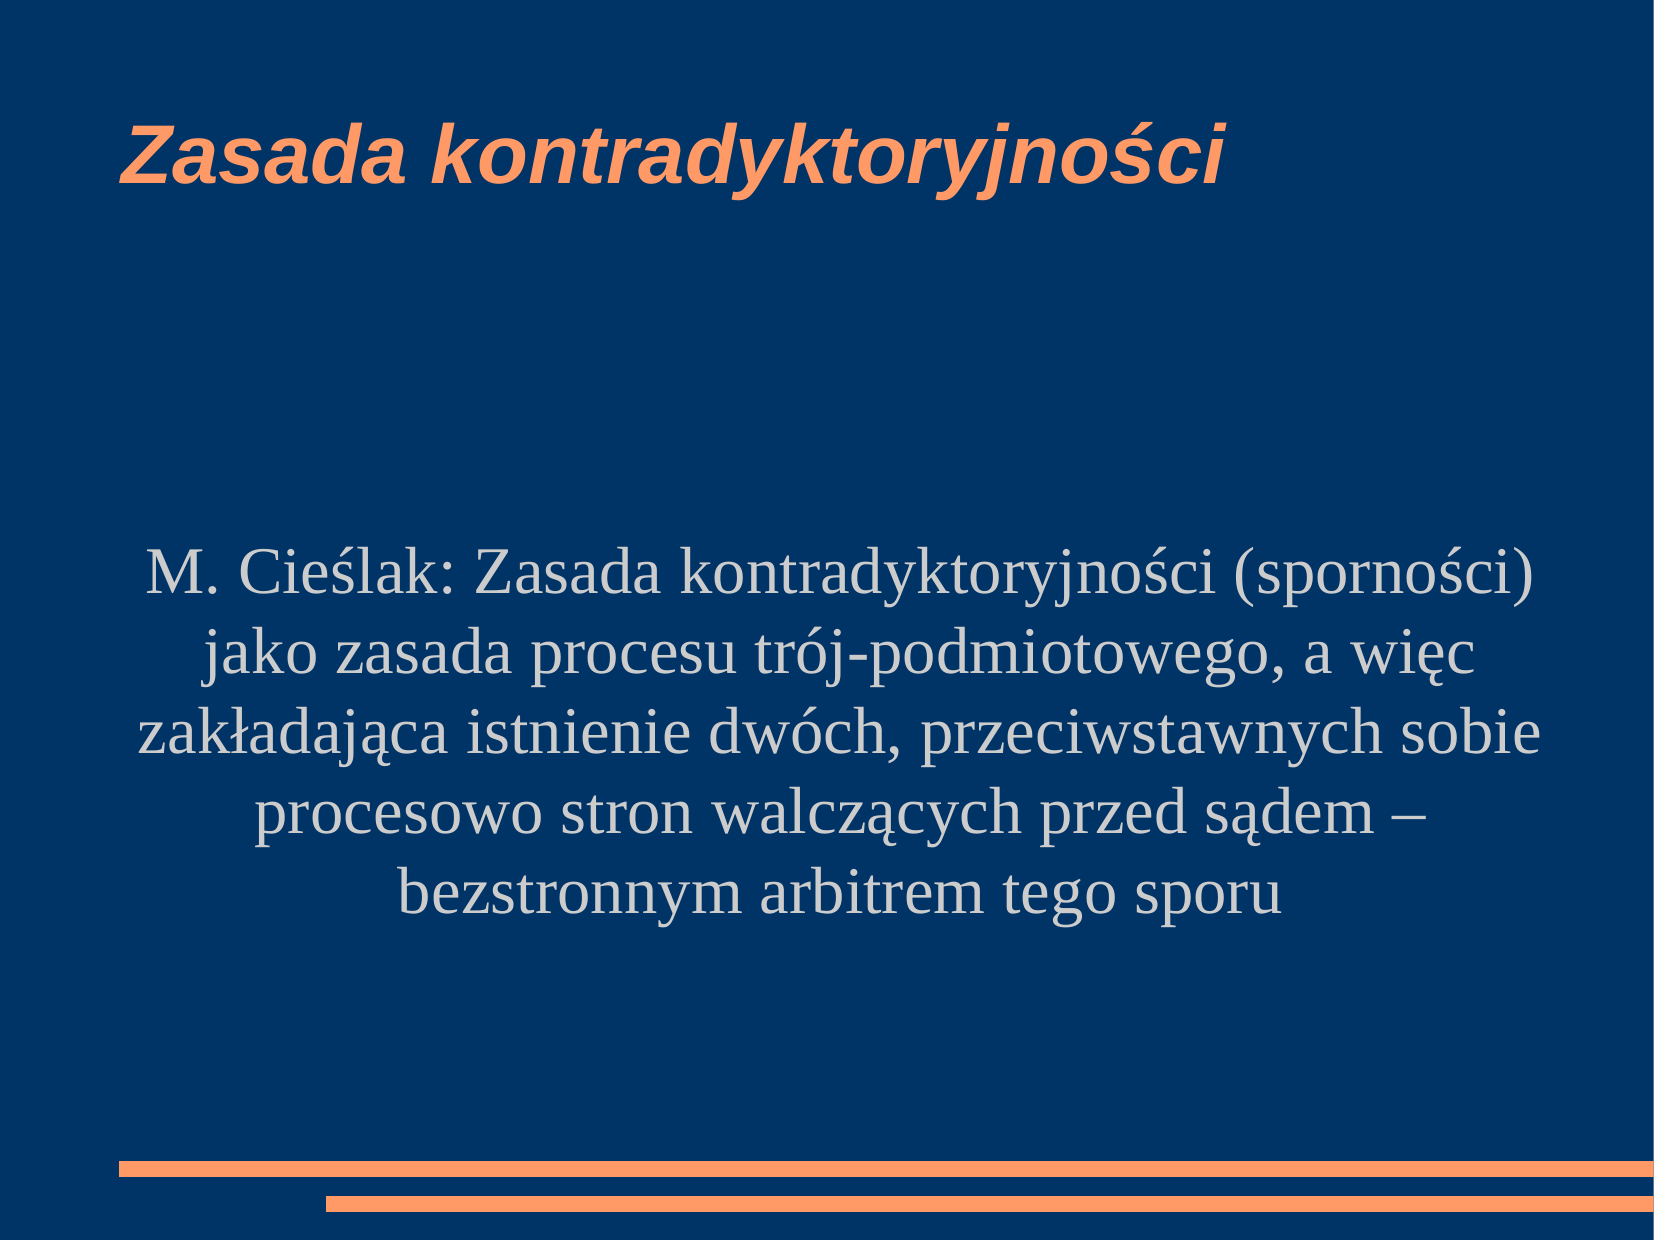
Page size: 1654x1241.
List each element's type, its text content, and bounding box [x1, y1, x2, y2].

title Zasada kontradyktoryjności [121, 46, 1534, 254]
subtitle M. Cieślak: Zasada kontradyktoryjności (sporności) jako zasada procesu trój-podmiotowego, a więc zakładająca istnienie dwóch, przeciwstawnych sobie procesowo stron walczących przed sądem – bezstronnym arbitrem tego sporu [121, 329, 1561, 1125]
